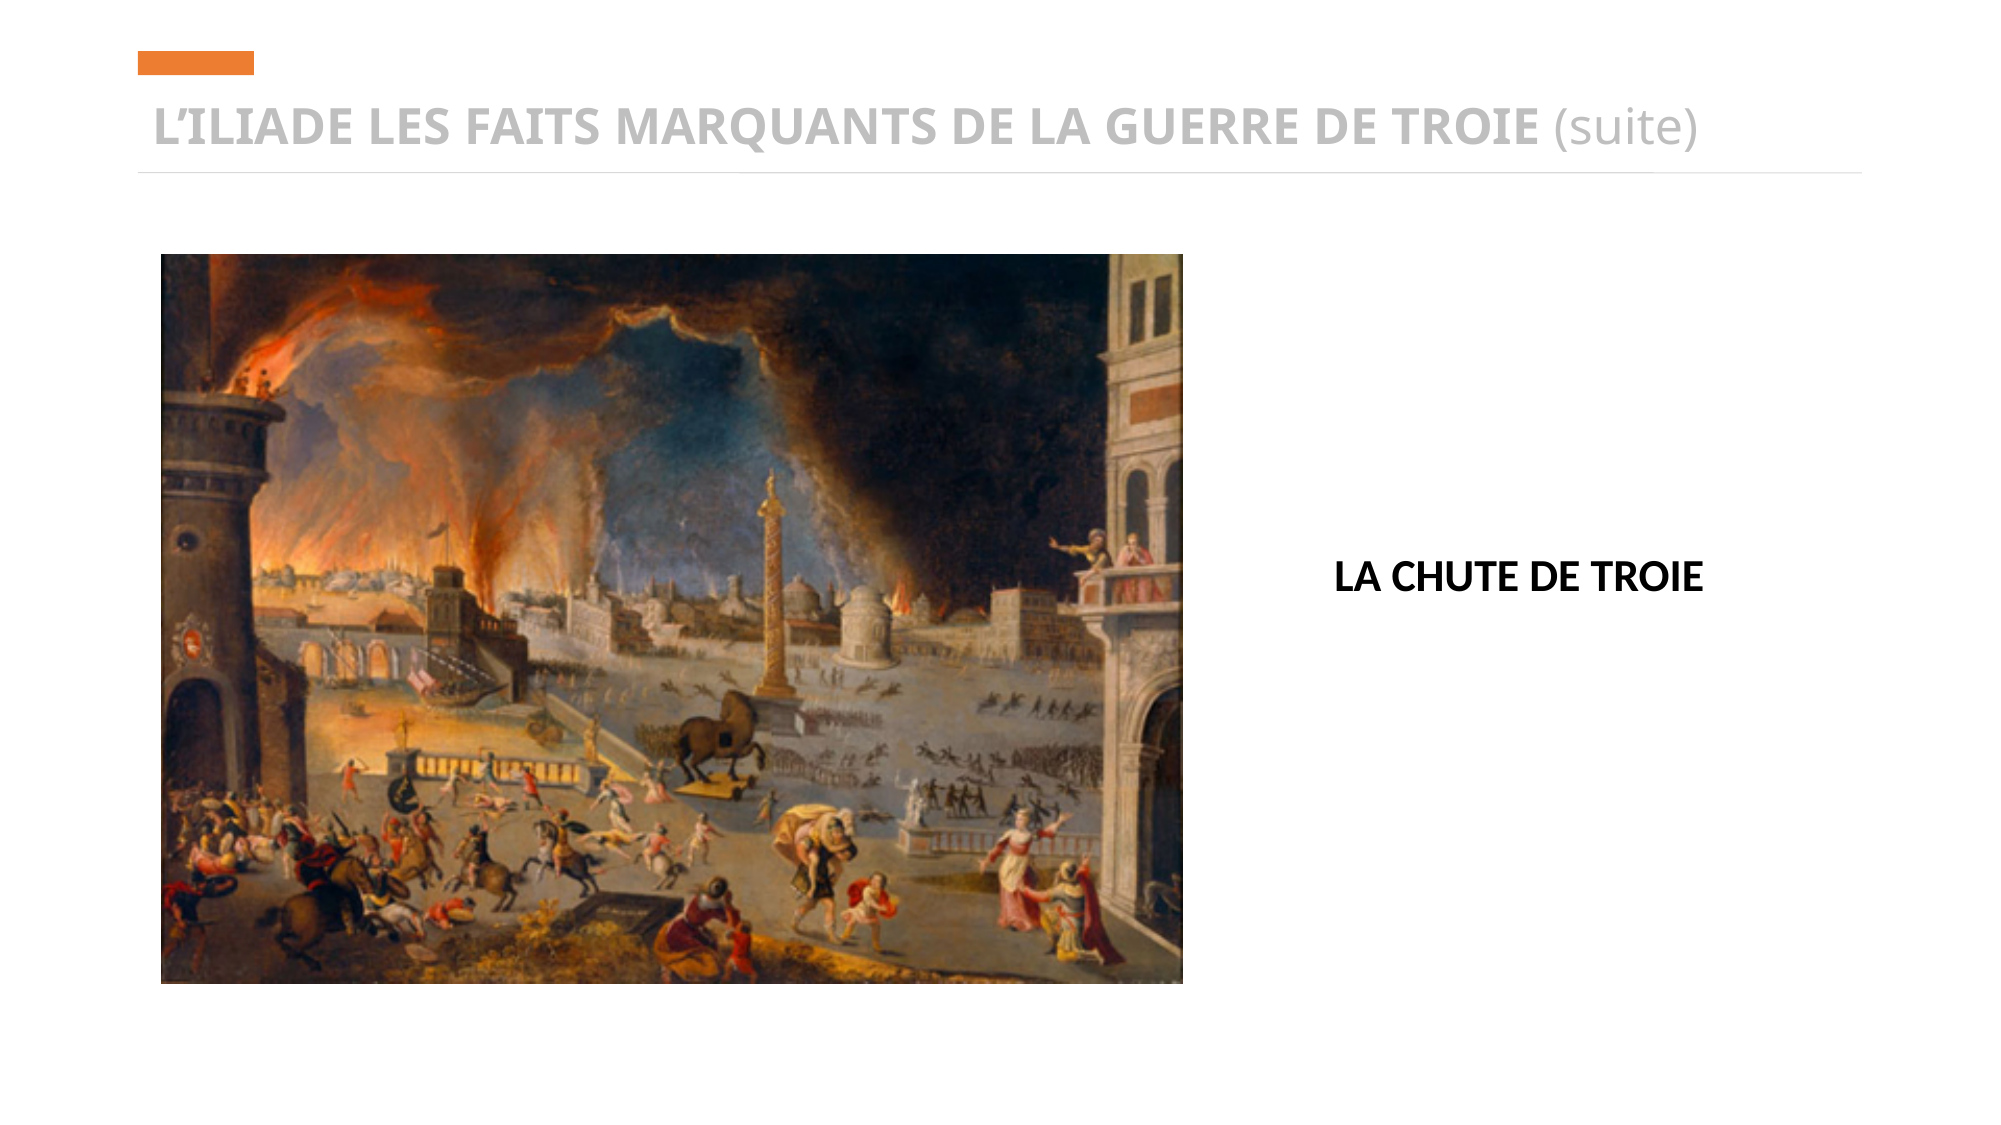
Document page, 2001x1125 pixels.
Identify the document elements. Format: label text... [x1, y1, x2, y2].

picture [161, 254, 1183, 984]
text_box LA CHUTE DE TROIE [1319, 549, 1720, 611]
text_box [137, 51, 254, 76]
text_box L’ILIADE LES FAITS MARQUANTS DE LA GUERRE DE TROIE (suite) [138, 53, 1863, 164]
